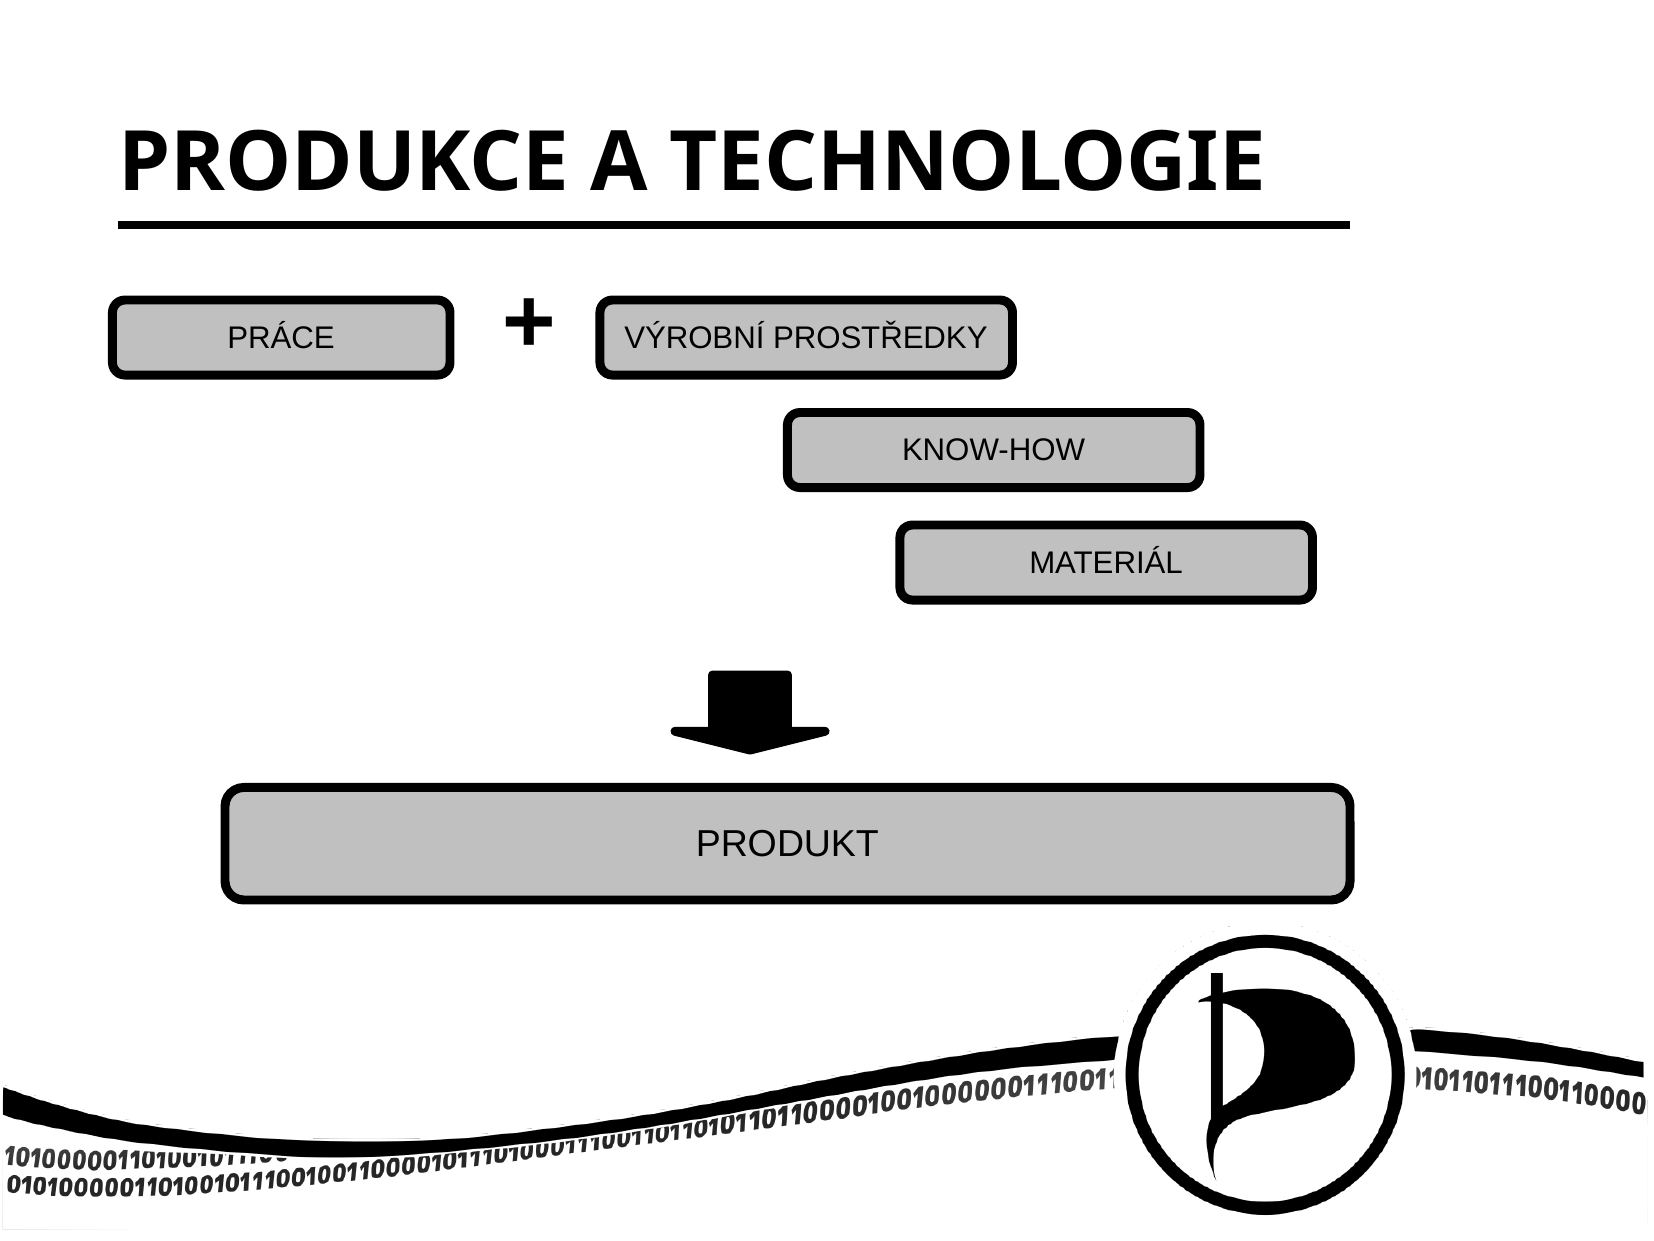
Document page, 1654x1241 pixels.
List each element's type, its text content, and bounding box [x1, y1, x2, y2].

title PRODUKCE A TECHNOLOGIE [118, 22, 1576, 216]
text_box + [487, 262, 563, 380]
text_box MATERIÁL [899, 525, 1313, 601]
text_box [675, 675, 826, 751]
picture [0, 922, 1648, 1230]
text_box PRÁCE [112, 300, 451, 376]
text_box PRODUKT [225, 787, 1351, 901]
text_box VÝROBNÍ PROSTŘEDKY [599, 300, 1013, 376]
text_box KNOW-HOW [787, 412, 1201, 488]
